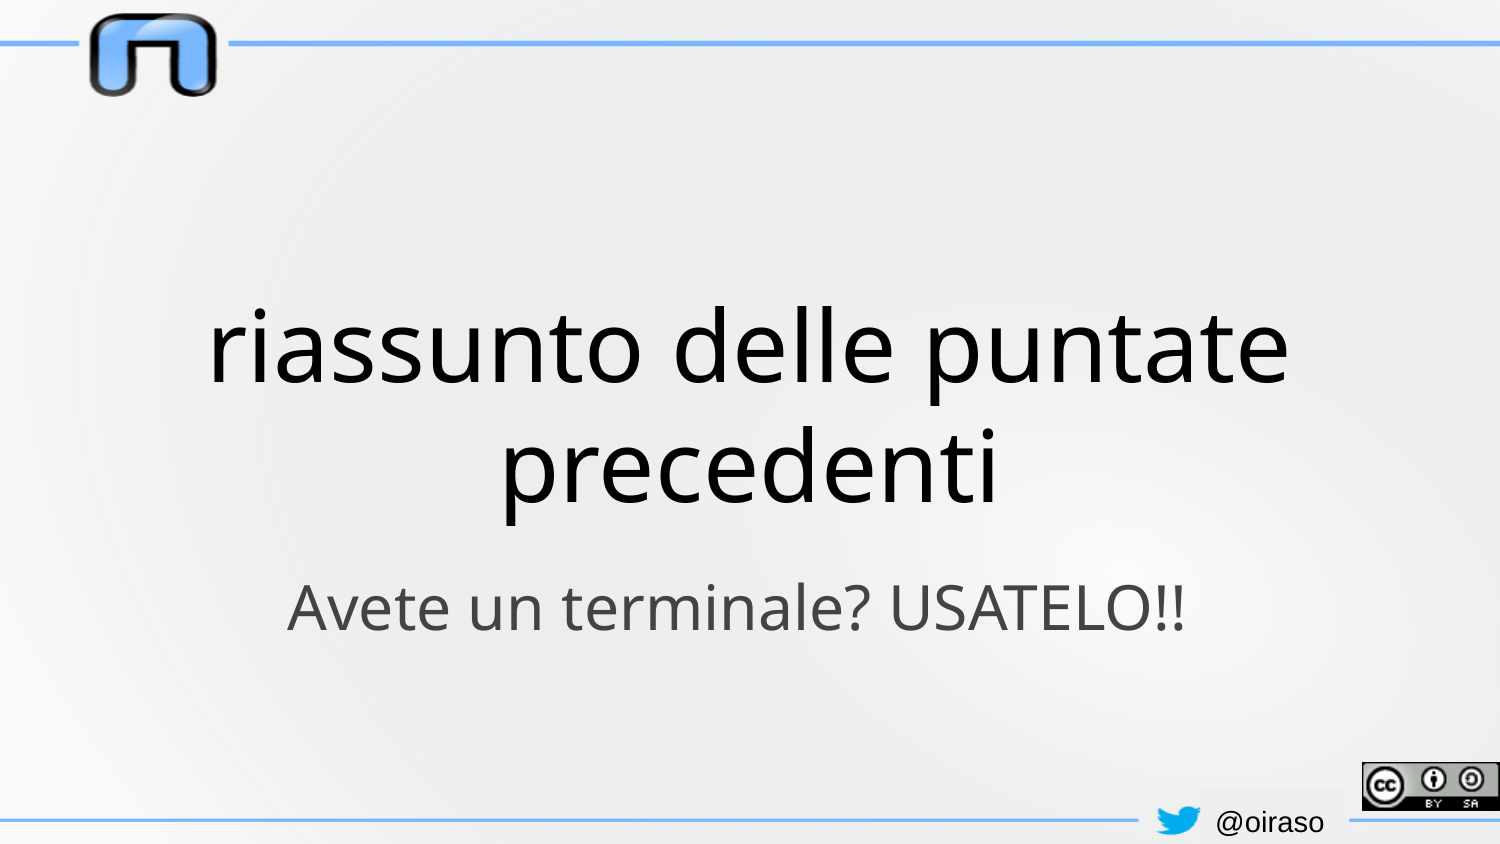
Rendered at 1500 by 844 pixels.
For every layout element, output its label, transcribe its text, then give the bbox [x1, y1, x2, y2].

title riassunto delle puntate precedenti [112, 347, 1388, 538]
text_box @oirasor [1200, 788, 1350, 844]
picture [0, 0, 1500, 844]
subtitle Avete un terminale? USATELO!! [99, 553, 1375, 683]
